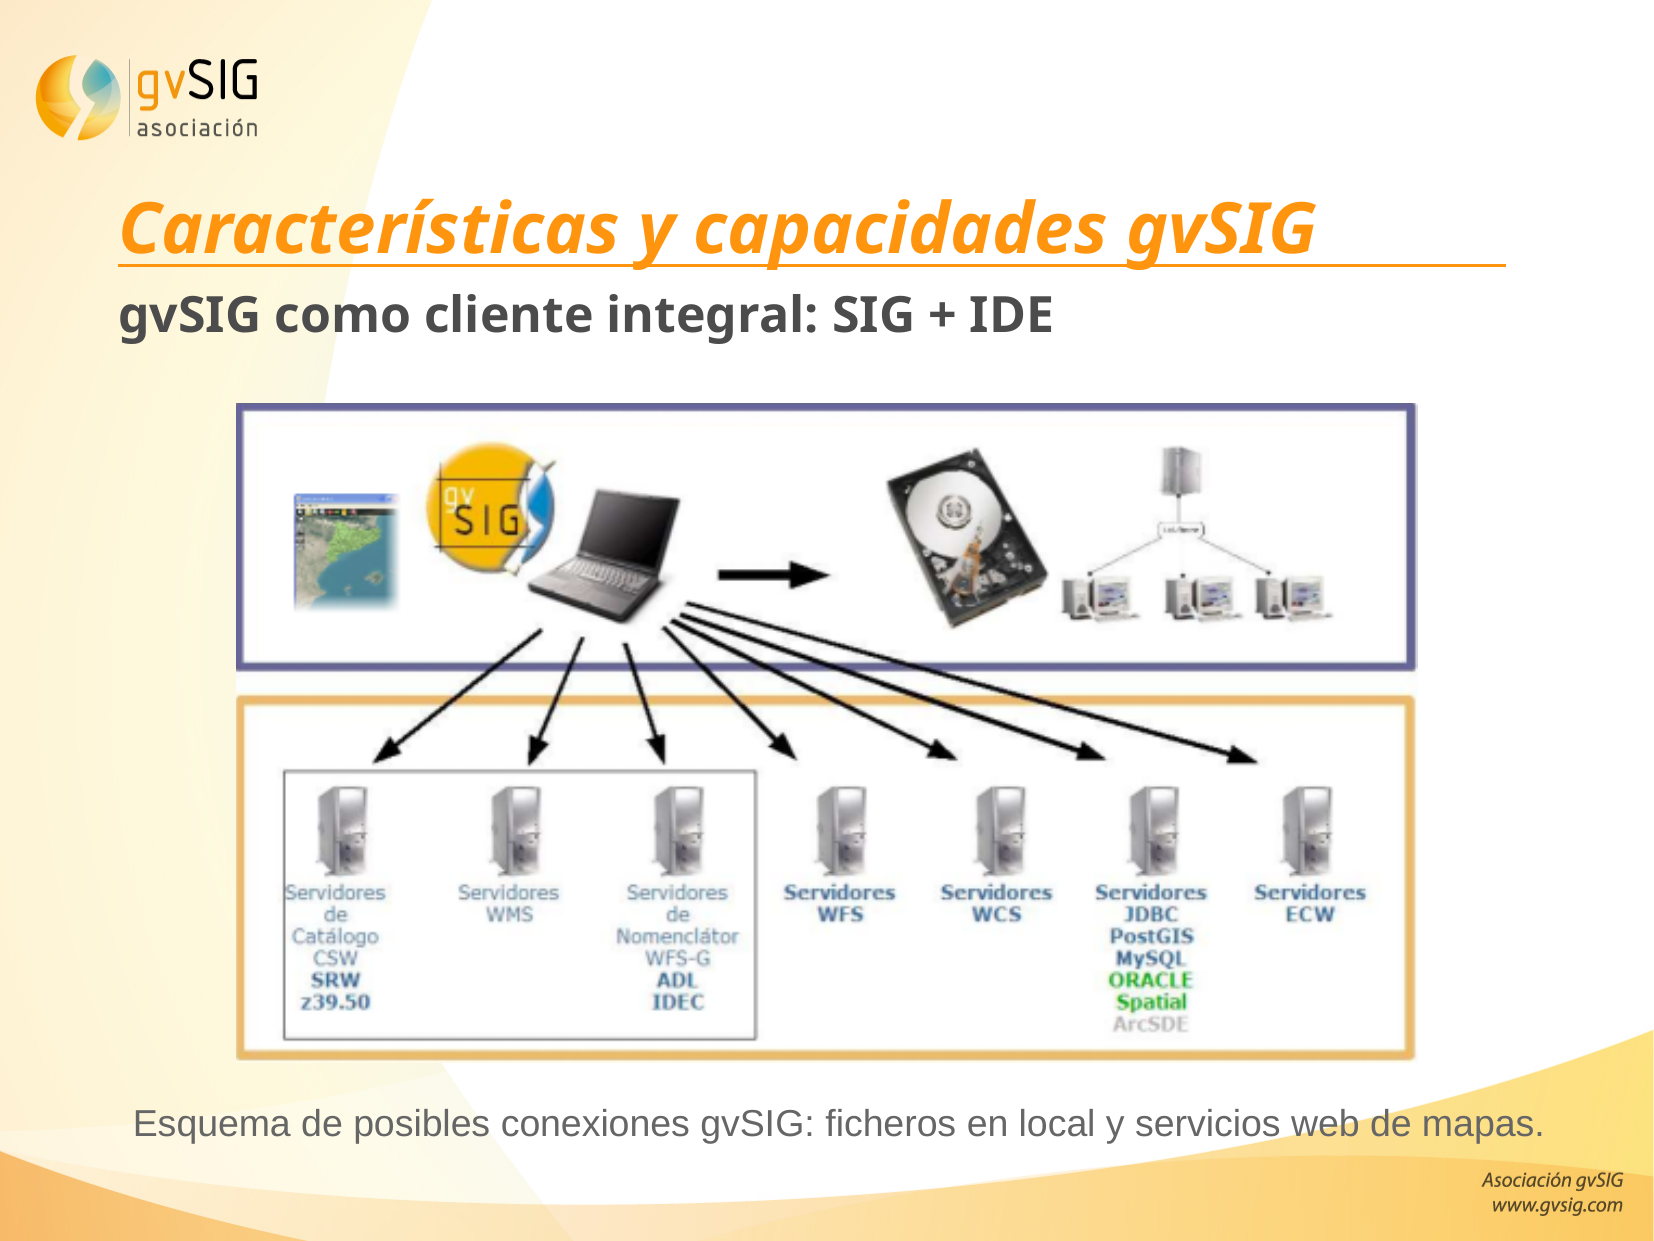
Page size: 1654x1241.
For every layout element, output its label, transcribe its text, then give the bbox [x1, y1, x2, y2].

picture [0, 0, 1654, 1241]
title gvSIG como cliente integral: SIG + IDE [118, 298, 1625, 532]
title Características y capacidades gvSIG [118, 177, 1654, 276]
text_box Esquema de posibles conexiones gvSIG: ficheros en local y servicios web de mapas. [118, 1094, 1565, 1152]
